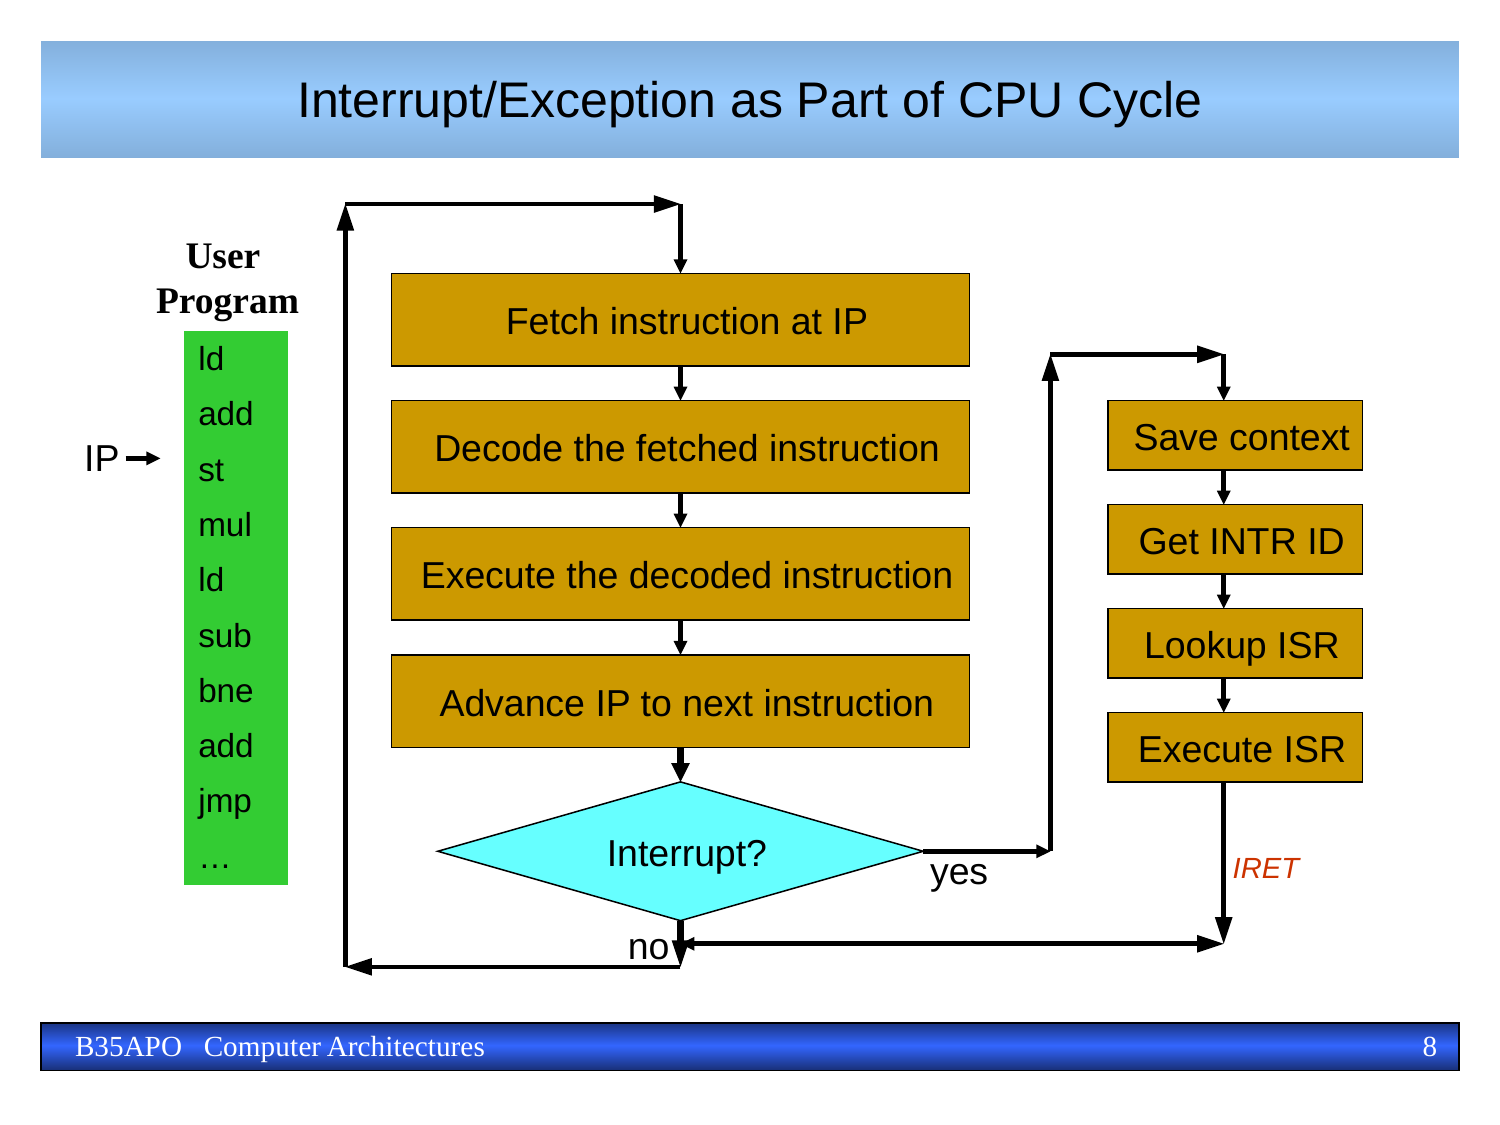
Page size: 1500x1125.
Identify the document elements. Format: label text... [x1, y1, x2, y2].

table_header ld [184, 331, 288, 387]
text_box Fetch instruction at IP [391, 273, 970, 366]
table_cell sub [184, 608, 288, 663]
title Interrupt/Exception as Part of CPU Cycle [41, 41, 1459, 158]
table_cell add [184, 387, 288, 442]
table_cell bne [184, 663, 288, 719]
table_cell … [184, 829, 288, 885]
table_cell add [184, 719, 288, 774]
text_box Execute the decoded instruction [391, 527, 970, 621]
text_box Get INTR ID [1108, 504, 1363, 574]
table_cell st [184, 442, 288, 497]
text_box IRET [1218, 841, 1315, 892]
table_cell jmp [184, 774, 288, 829]
text_box Advance IP to next instruction [391, 654, 970, 748]
text_box Save context [1108, 400, 1363, 470]
text_box yes [902, 839, 1004, 901]
text_box Decode the fetched instruction [391, 400, 970, 493]
text_box Interrupt? [437, 781, 902, 920]
text_box no [599, 914, 685, 976]
text_box Lookup ISR [1108, 608, 1363, 678]
table_cell mul [184, 497, 288, 553]
text_box IP [56, 425, 135, 487]
table_cell ld [184, 553, 288, 608]
text_box Execute ISR [1108, 712, 1363, 782]
text_box User Program [141, 223, 315, 329]
